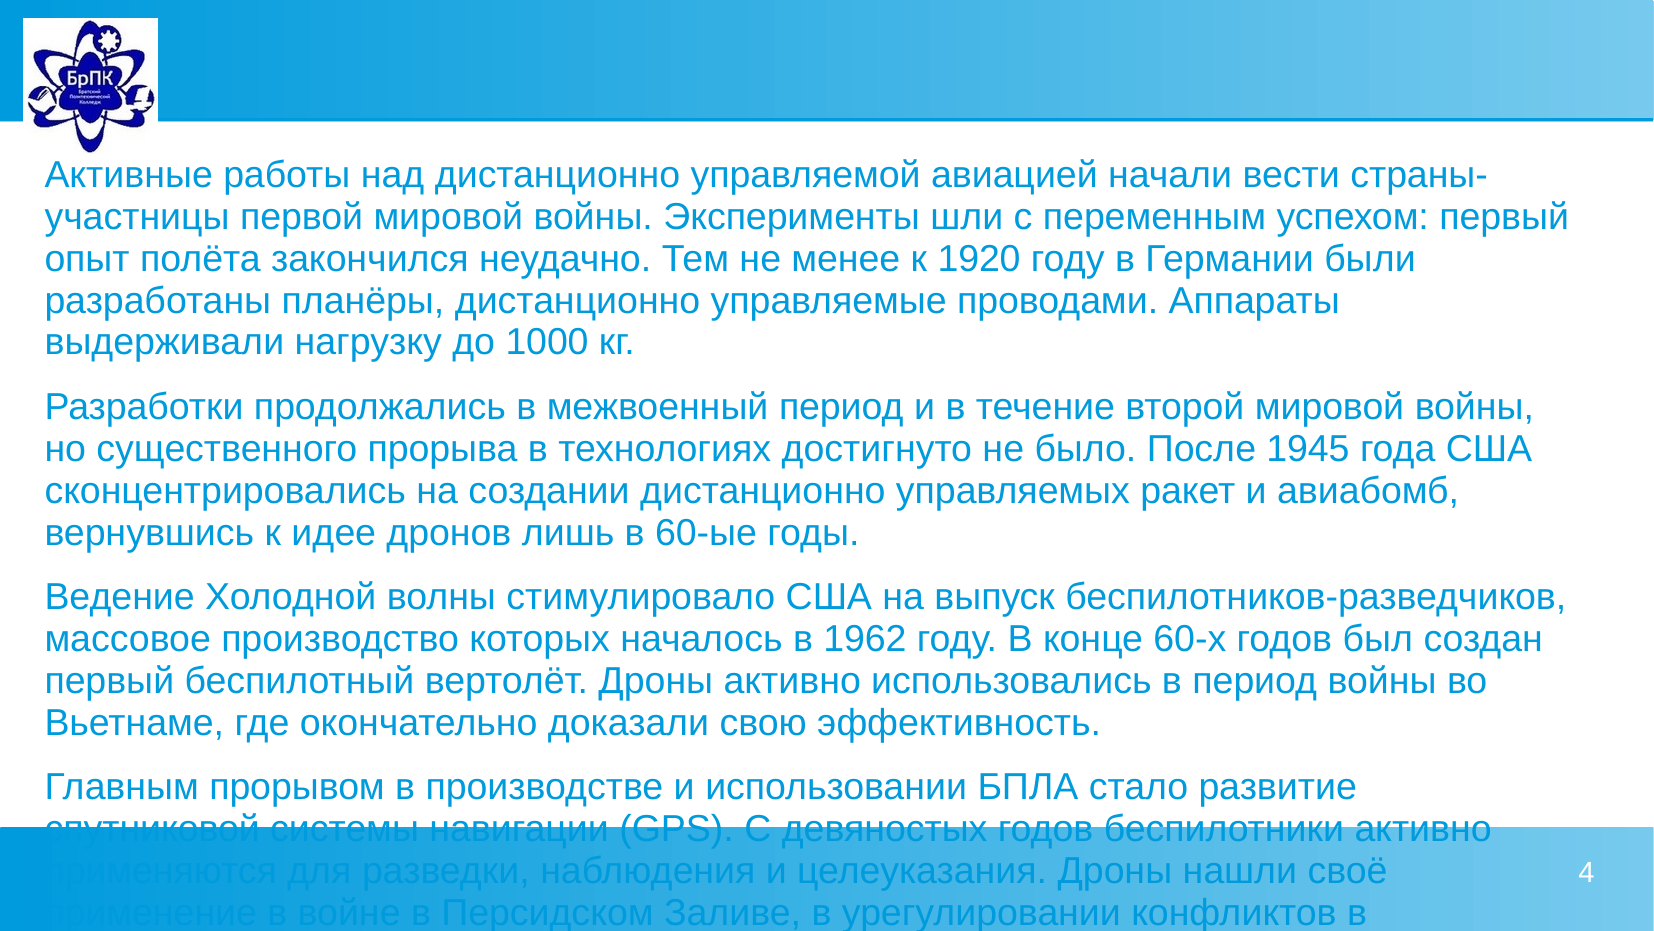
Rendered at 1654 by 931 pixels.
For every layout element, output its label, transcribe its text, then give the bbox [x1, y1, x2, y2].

list Активные работы над дистанционно управляемой авиацией начали вести страны-участницы первой мировой войны. Эксперименты шли с переменным успехом: первый опыт полёта закончился неудачно. Тем не менее к 1920 году в Германии были разработаны планёры, дистанционно управляемые проводами. Аппараты выдерживали нагрузку до 1000 кг. Разработки продолжались в межвоенный период и в течение второй мировой войны, но существенного прорыва в технологиях достигнуто не было. После 1945 года США сконцентрировались на создании дистанционно управляемых ракет и авиабомб, вернувшись к идее дронов лишь в 60-ые годы. Ведение Холодной волны стимулировало США на выпуск беспилотников-разведчиков, массовое производство которых началось в 1962 году. В конце 60-х годов был создан первый беспилотный вертолёт. Дроны активно использовались в период войны во Вьетнаме, где окончательно доказали свою эффективность. Главным прорывом в производстве и использовании БПЛА стало развитие спутниковой системы навигации (GPS). С девяностых годов беспилотники активно применяются для разведки, наблюдения и целеуказания. Дроны нашли своё применение в войне в Персидском Заливе, в урегулировании конфликтов в Югославии, Ираке и Афганистане миротворцами ООН. [44, 153, 1581, 744]
picture [23, 19, 158, 154]
